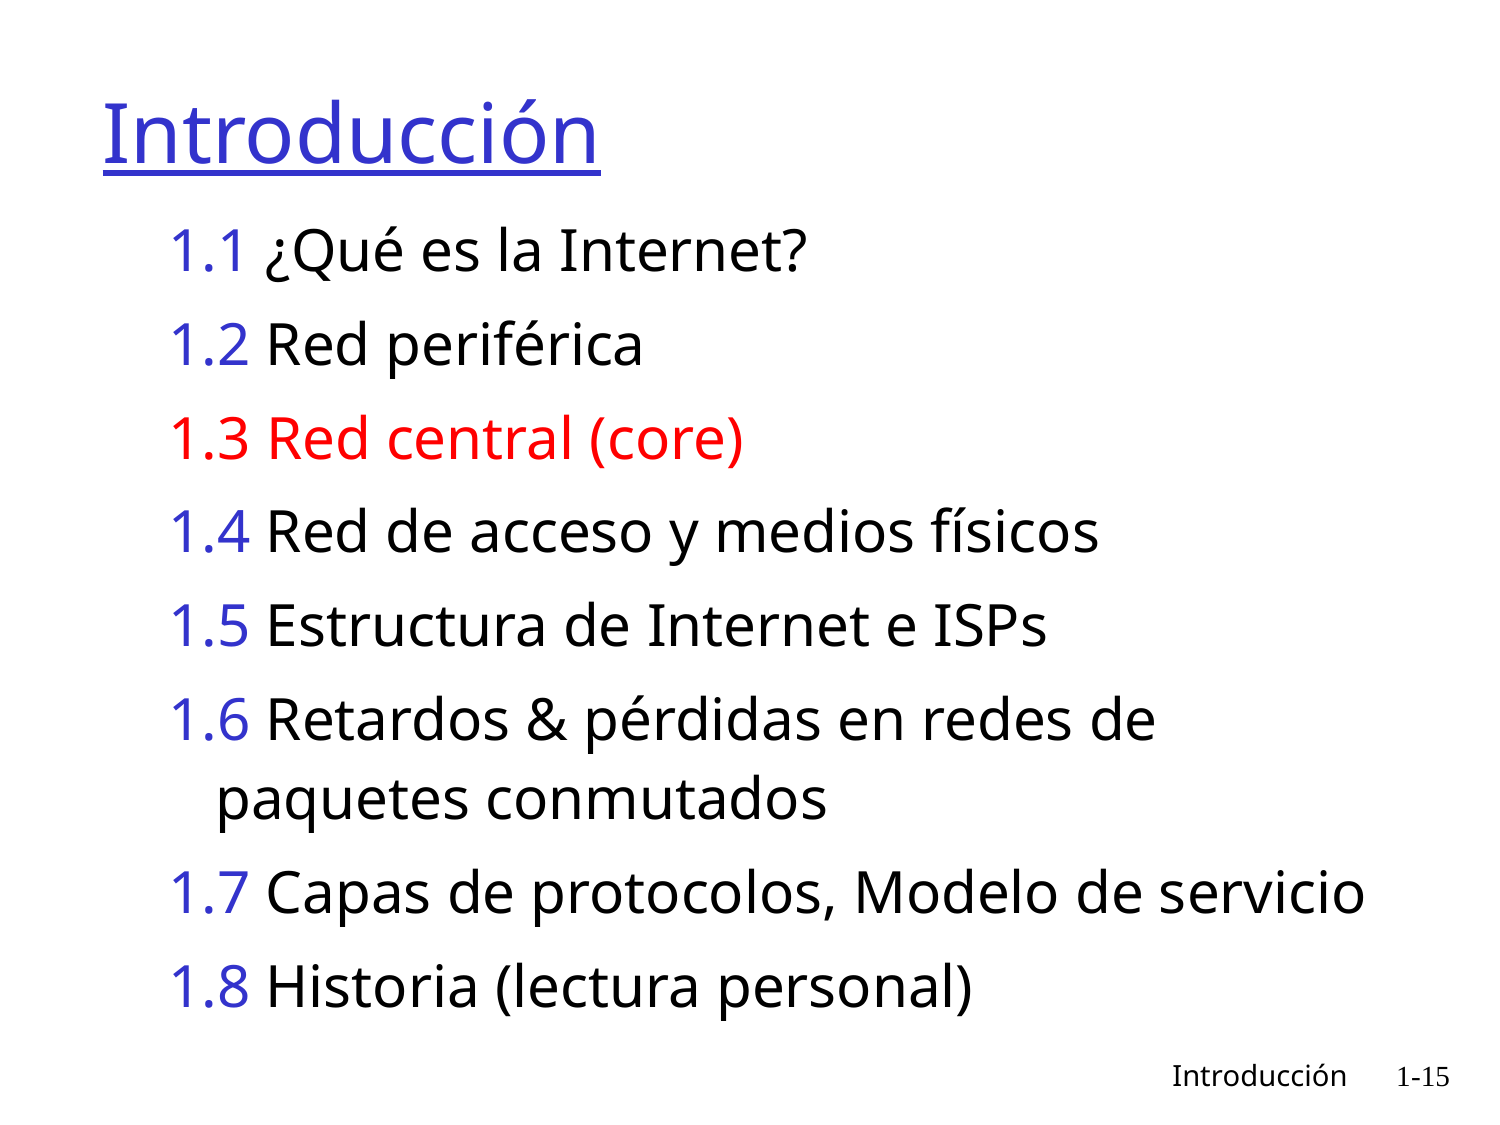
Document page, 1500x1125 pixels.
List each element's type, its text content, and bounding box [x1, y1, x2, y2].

list 1.1 ¿Qué es la Internet? 1.2 Red periférica 1.3 Red central (core) 1.4 Red de acceso y medios físicos 1.5 Estructura de Internet e ISPs 1.6 Retardos & pérdidas en redes de paquetes conmutados 1.7 Capas de protocolos, Modelo de servicio 1.8 Historia (lectura personal) [78, 201, 1426, 997]
text_box 1-<number> [1362, 1050, 1466, 1125]
title Introducción [87, 37, 1363, 201]
text_box Introducción [887, 1050, 1362, 1125]
